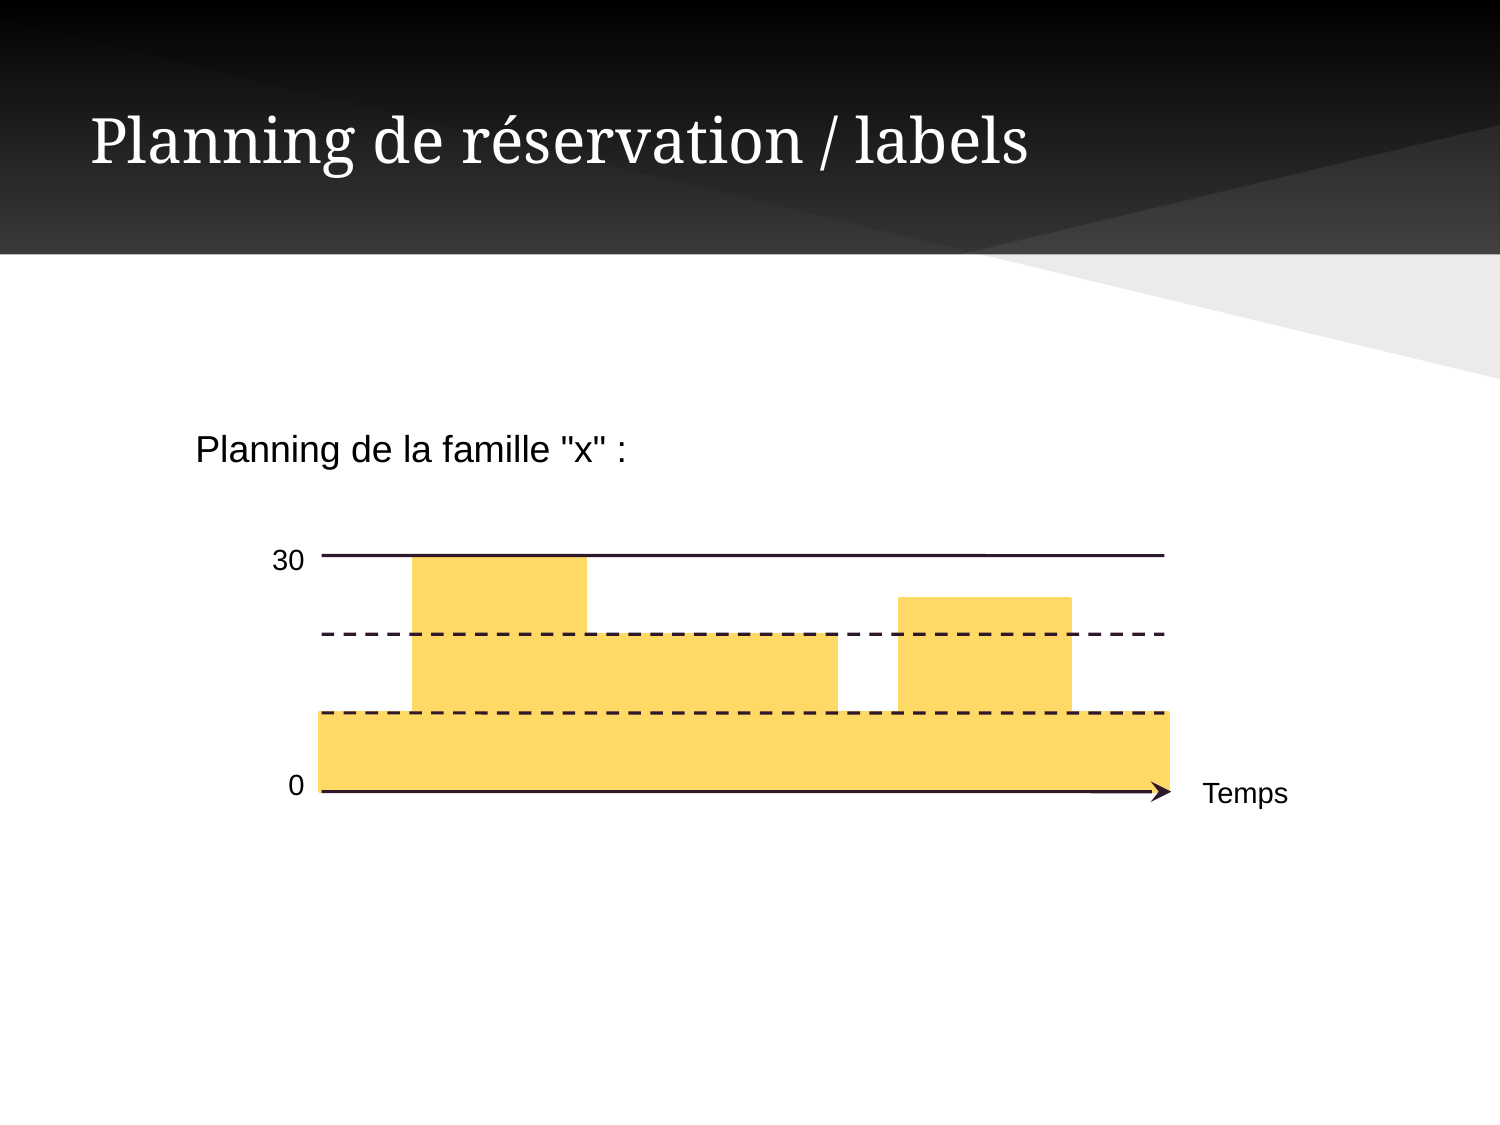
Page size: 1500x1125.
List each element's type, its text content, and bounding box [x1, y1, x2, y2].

text_box [319, 558, 1169, 792]
text_box 30 [211, 526, 320, 584]
title Planning de réservation / labels [75, 45, 1425, 233]
text_box 0 [211, 751, 320, 809]
text_box Temps [1187, 759, 1320, 801]
text_box Planning de la famille "x" : [180, 409, 1005, 496]
